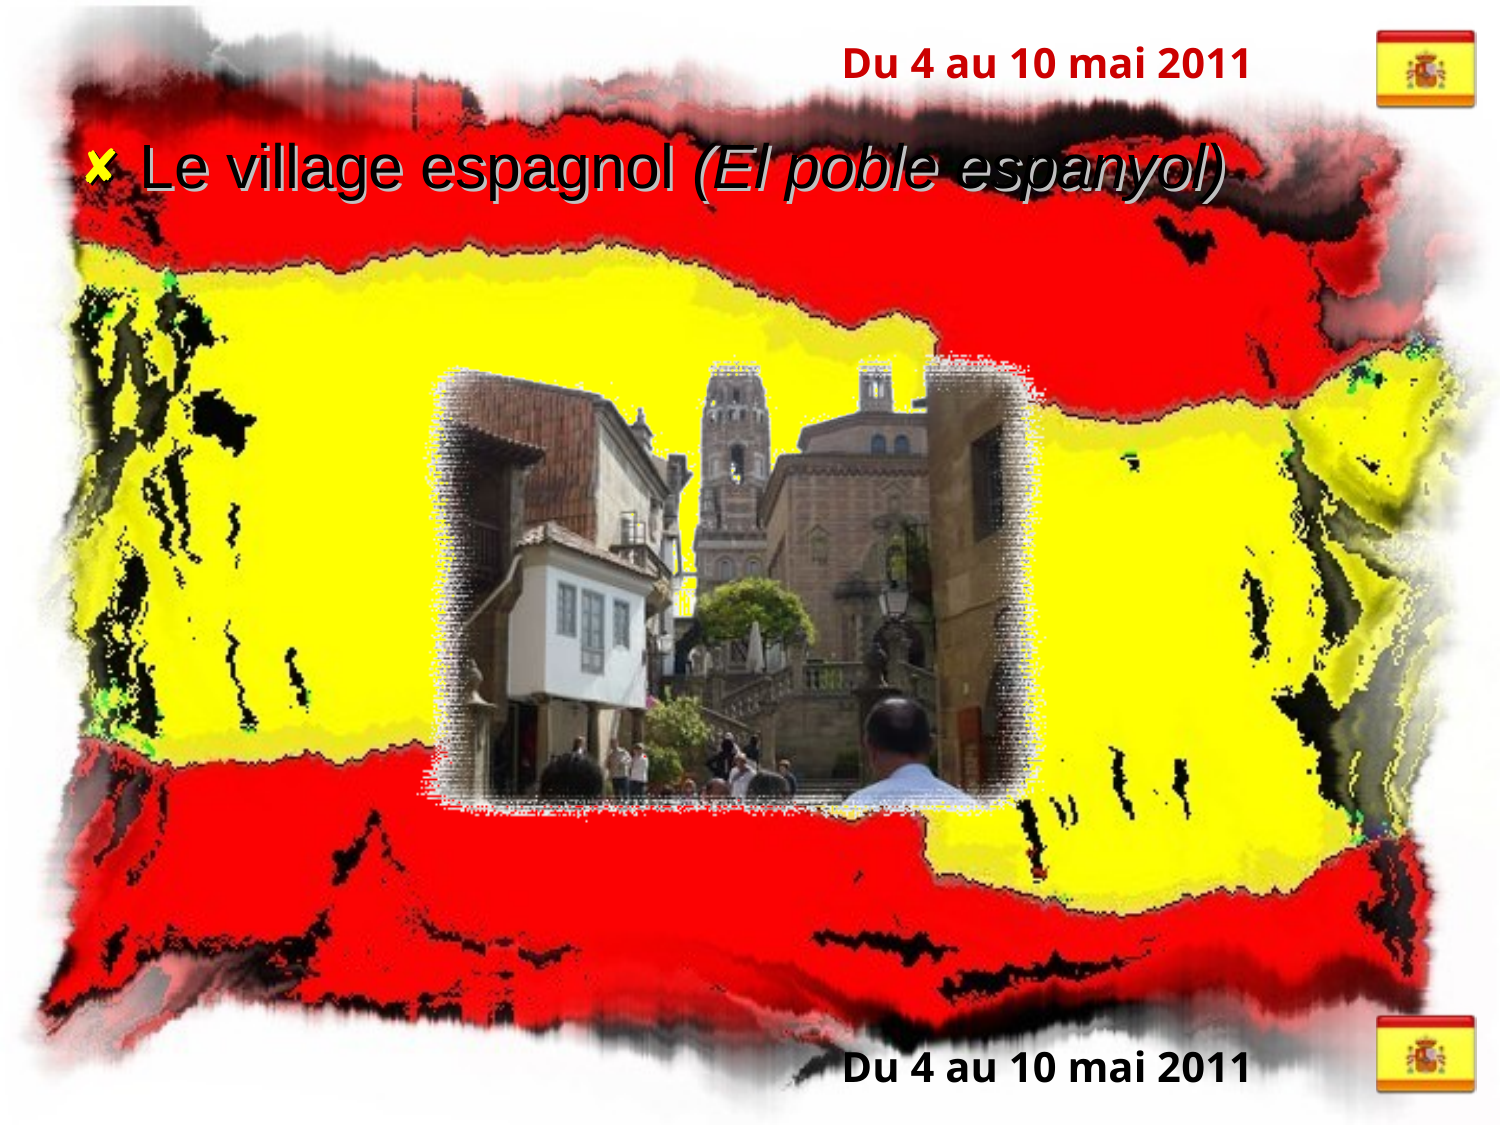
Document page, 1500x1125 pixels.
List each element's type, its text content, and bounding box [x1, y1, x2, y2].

text_box  Le village espagnol (El poble espanyol) [64, 118, 1447, 209]
picture [0, 0, 1500, 1125]
